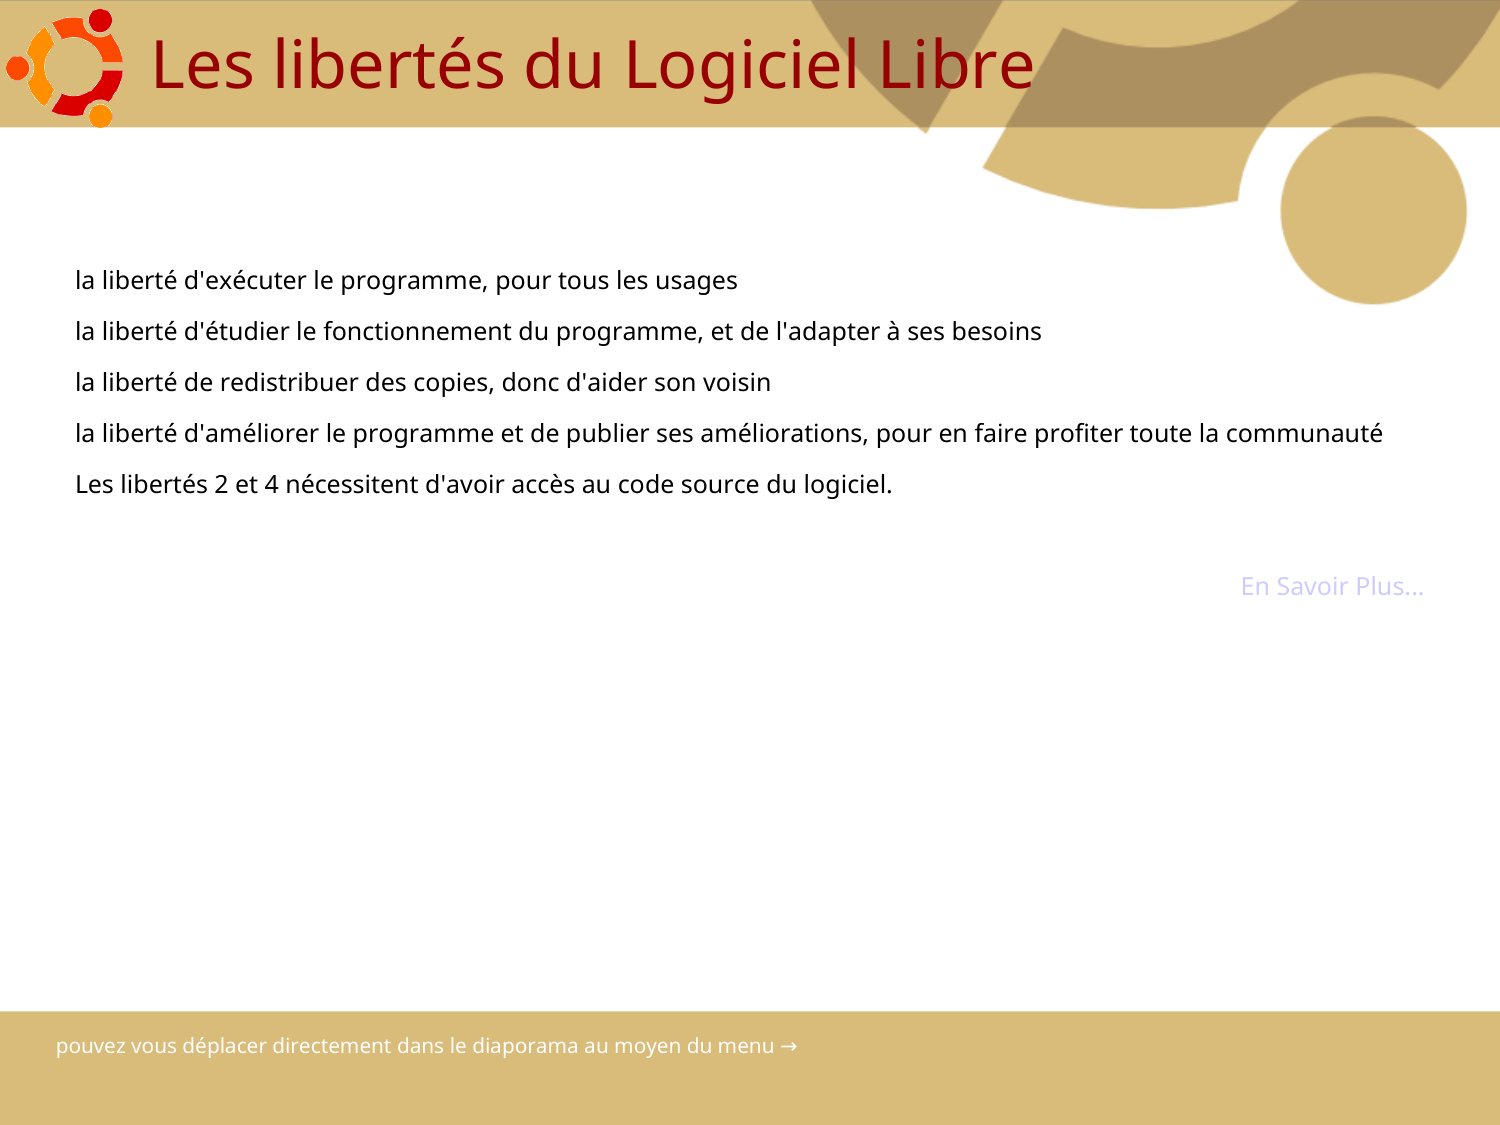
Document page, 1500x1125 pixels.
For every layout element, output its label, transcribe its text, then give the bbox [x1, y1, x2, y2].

title Les libertés du Logiciel Libre [135, 0, 1418, 126]
picture [0, 0, 1500, 557]
list la liberté d'exécuter le programme, pour tous les usages la liberté d'étudier le fonctionnement du programme, et de l'adapter à ses besoins la liberté de redistribuer des copies, donc d'aider son voisin la liberté d'améliorer le programme et de publier ses améliorations, pour en faire profiter toute la communauté Les libertés 2 et 4 nécessitent d'avoir accès au code source du logiciel. En Savoir Plus... [75, 262, 1426, 918]
